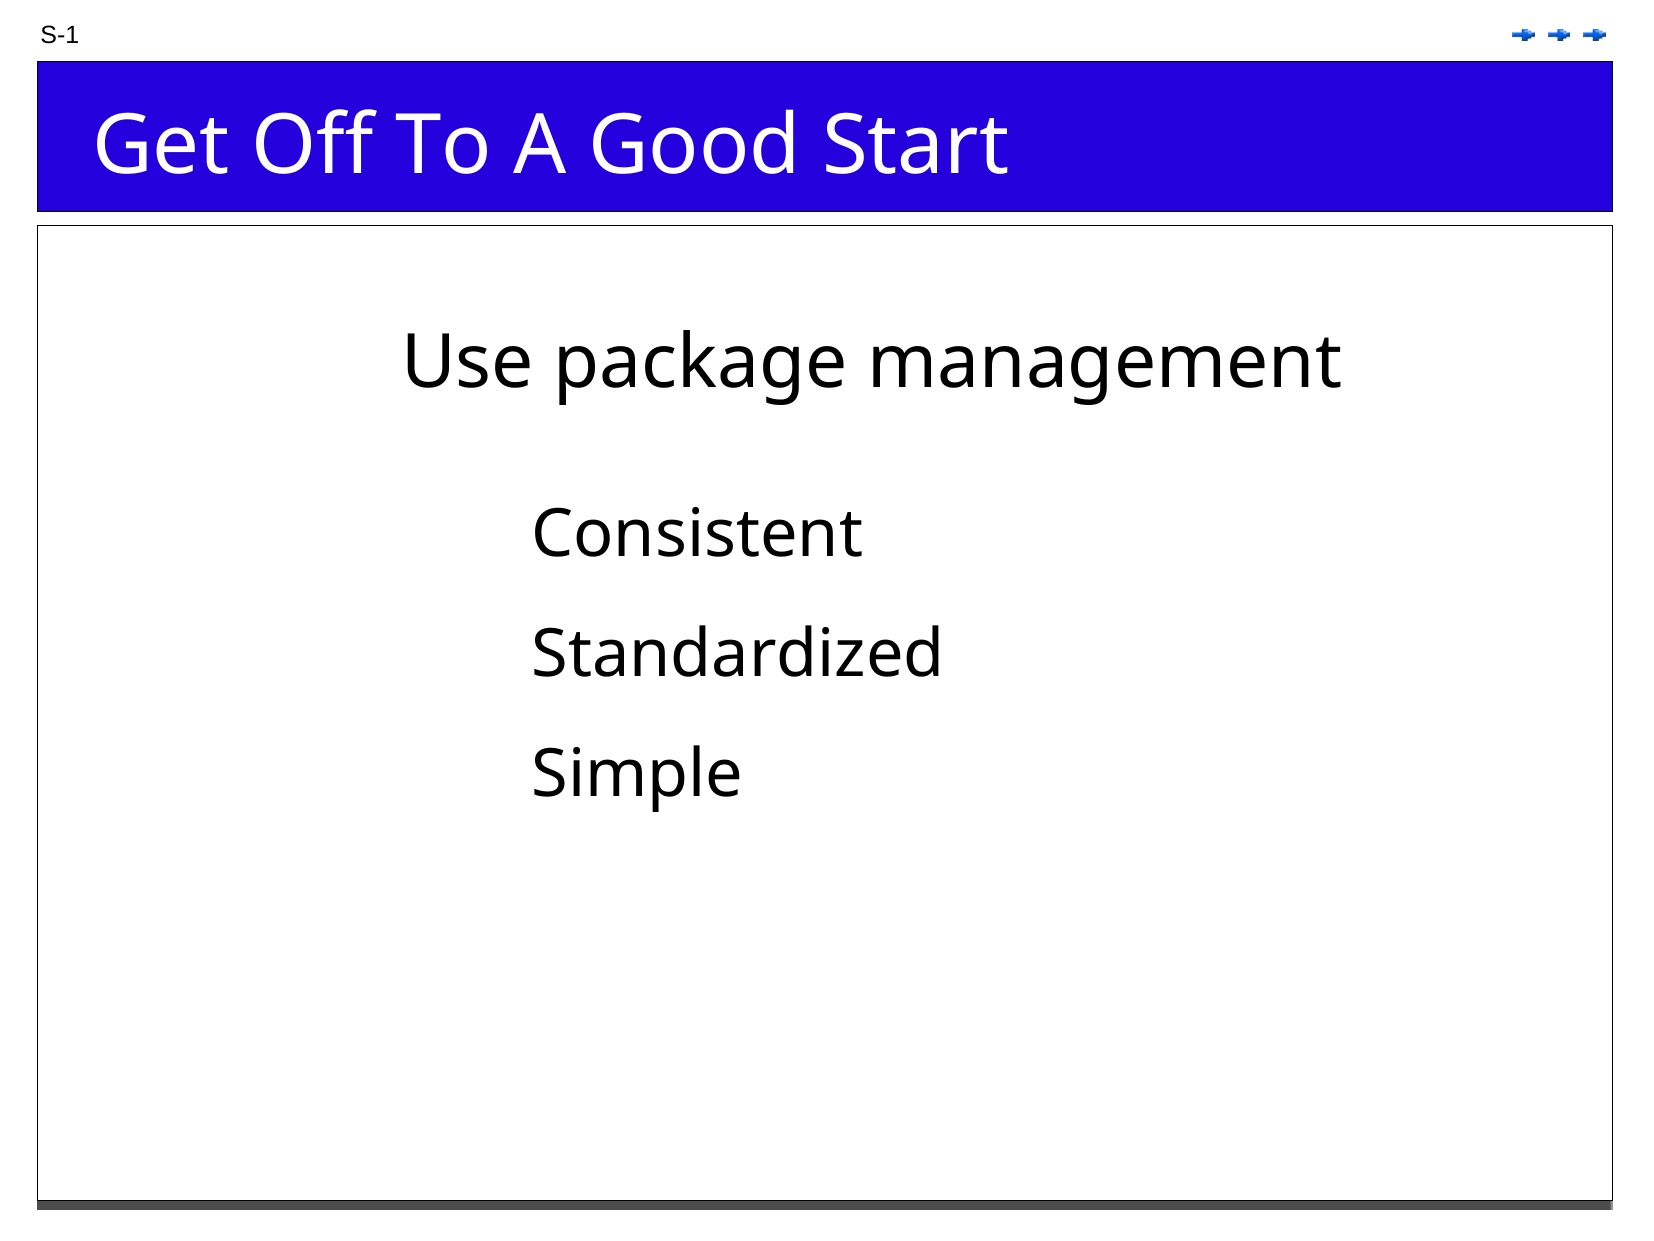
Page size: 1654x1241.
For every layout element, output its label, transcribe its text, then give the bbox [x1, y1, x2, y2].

text_box S-1 [25, 13, 113, 70]
text_box Use package management [386, 300, 1268, 405]
text_box [37, 225, 1613, 1201]
picture [1512, 29, 1535, 41]
picture [1583, 29, 1606, 41]
text_box [37, 61, 1613, 212]
picture [1548, 29, 1570, 41]
text_box Get Off To A Good Start [77, 77, 982, 193]
list Consistent Standardized Simple [513, 485, 1240, 893]
